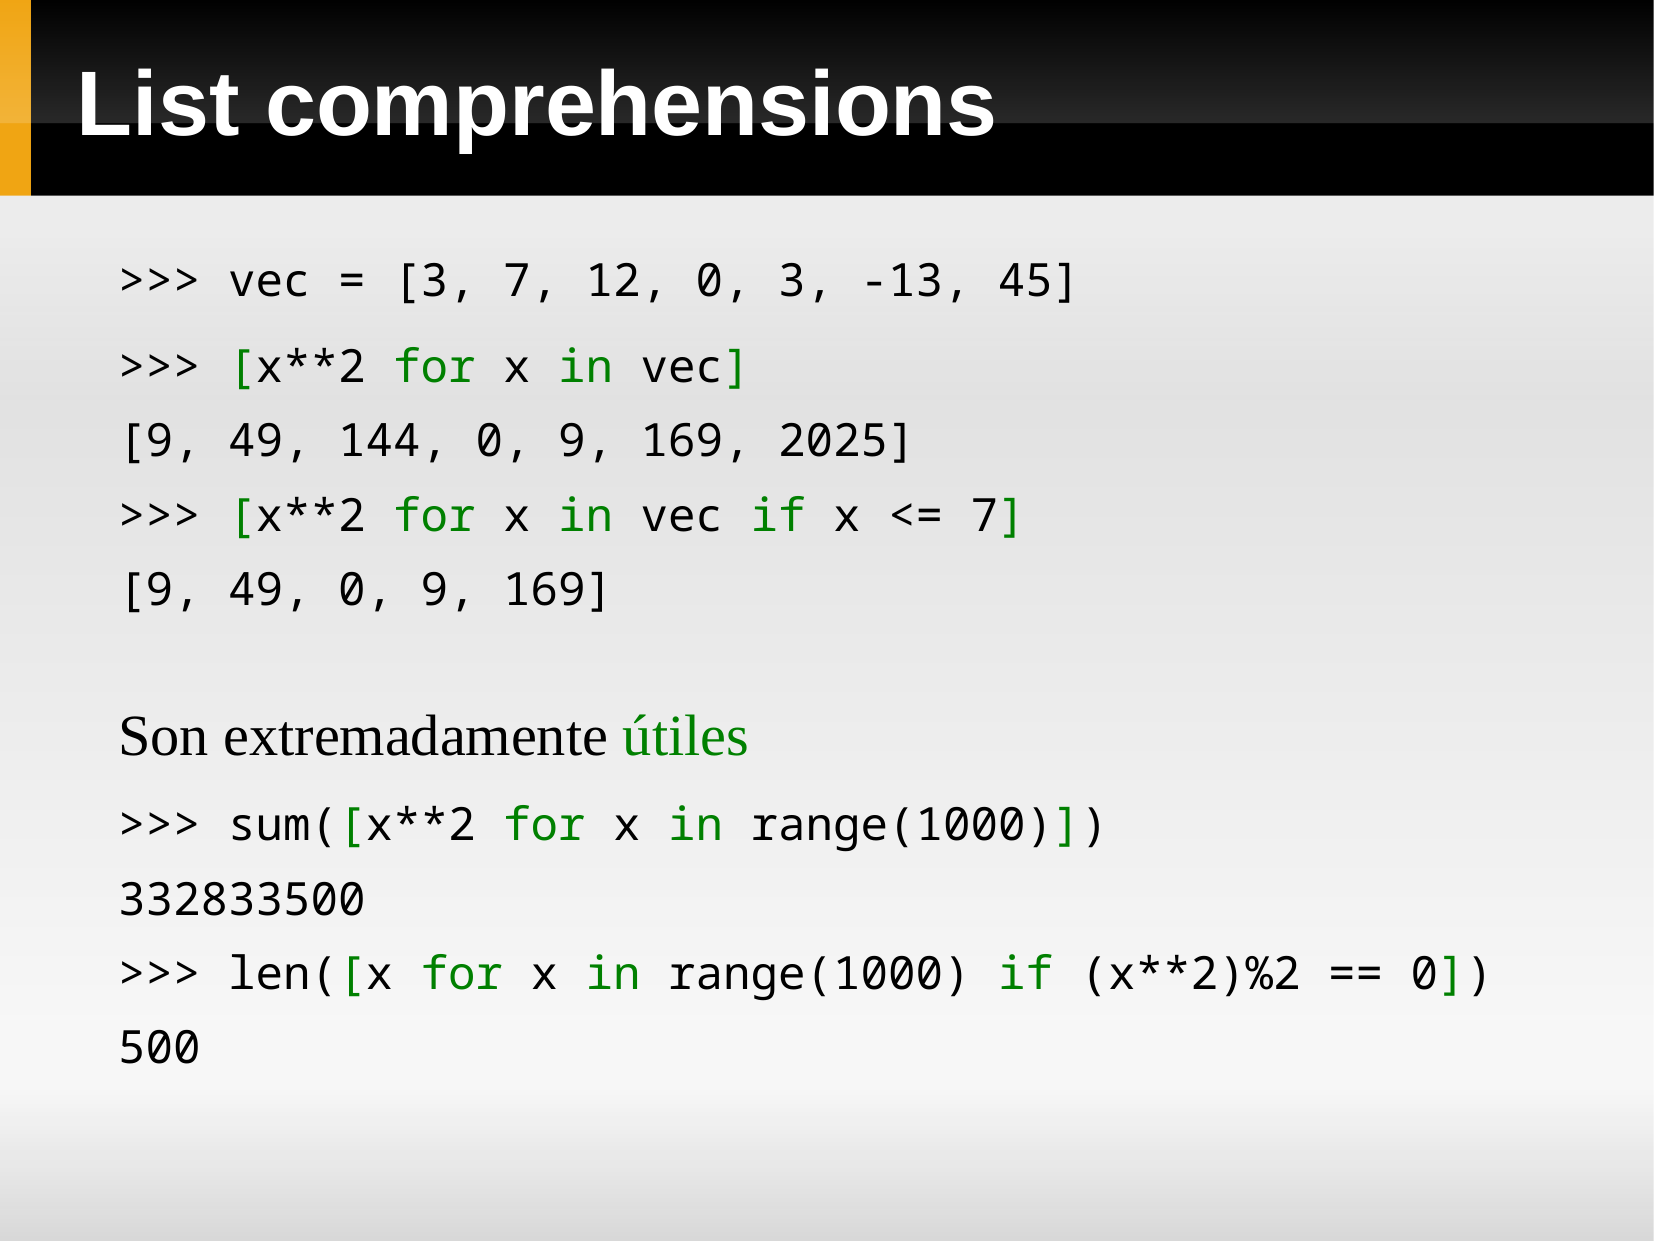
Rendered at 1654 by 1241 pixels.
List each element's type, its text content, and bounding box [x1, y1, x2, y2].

title List comprehensions [76, 7, 1565, 200]
picture [0, 0, 1654, 1241]
subtitle >>> vec = [3, 7, 12, 0, 3, -13, 45] >>> [x**2 for x in vec] [9, 49, 144, 0, 9, 169, 2025] >>> [x**2 for x in vec if x <= 7] [9, 49, 0, 9, 169] Son extremadamente útiles >>> sum([x**2 for x in range(1000)]) 332833500 >>> len([x for x in range(1000) if (x**2)%2 == 0]) 500 [82, 281, 1571, 1118]
